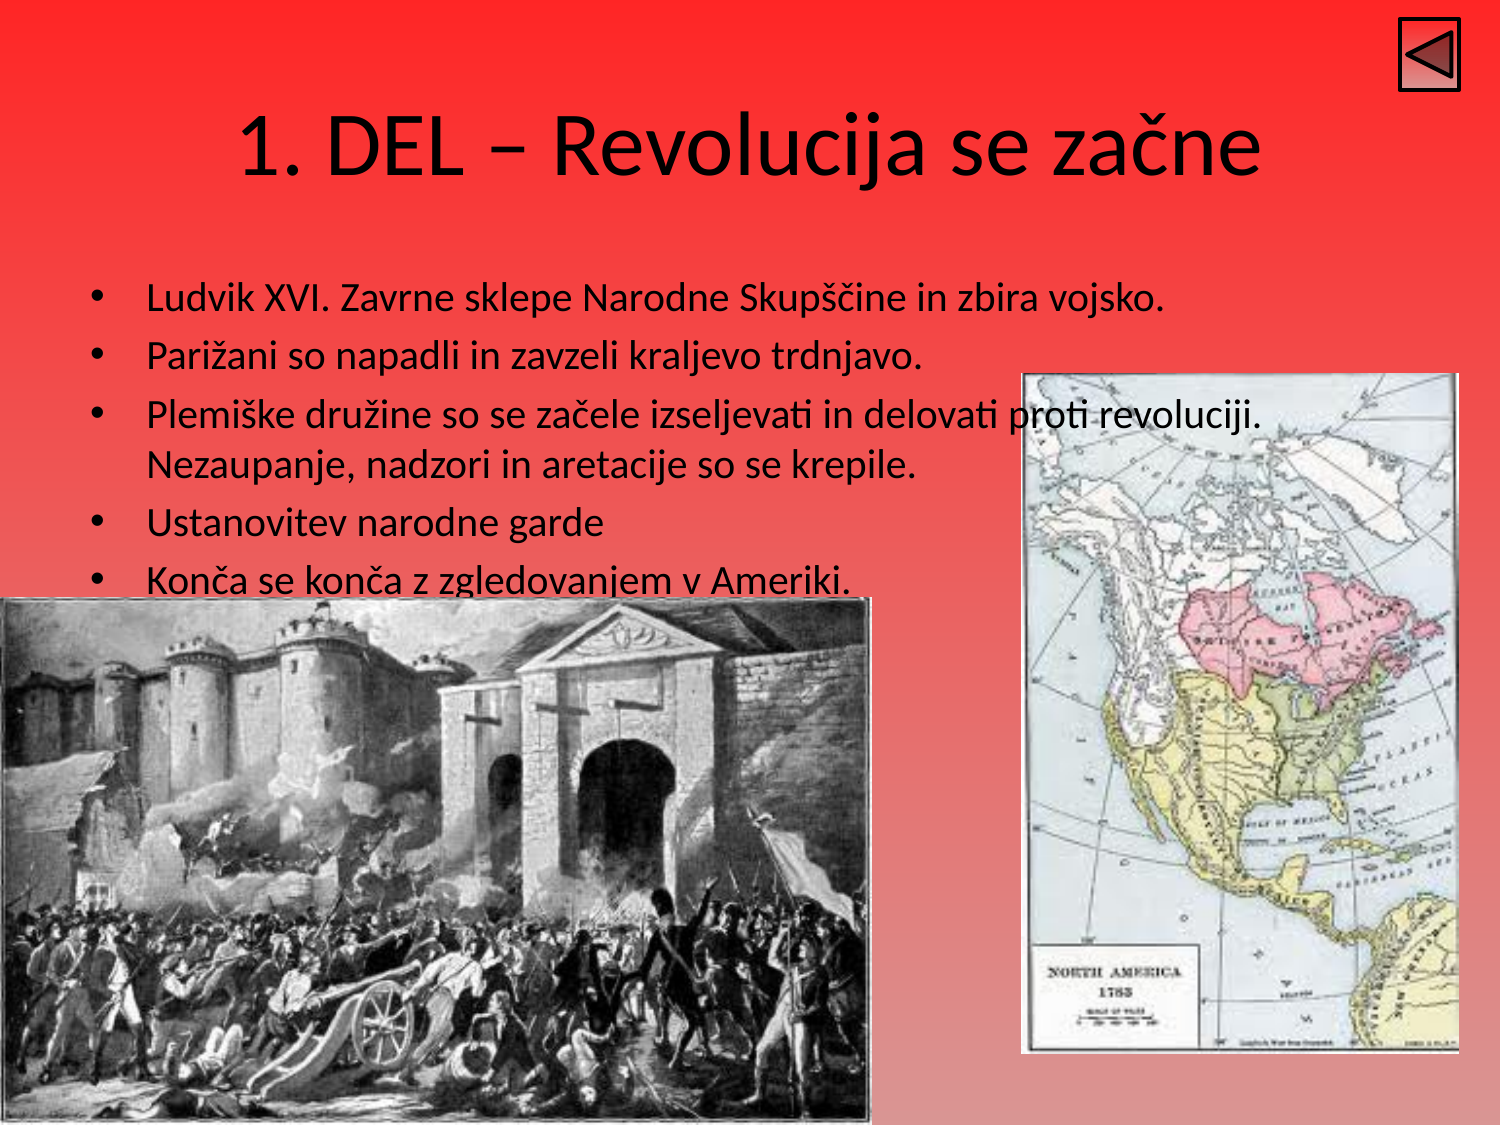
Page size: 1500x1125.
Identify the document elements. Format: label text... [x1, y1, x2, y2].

title 1. DEL – Revolucija se začne [75, 45, 1425, 233]
picture [0, 597, 872, 1125]
text_box [1399, 18, 1459, 91]
list Ludvik XVI. Zavrne sklepe Narodne Skupščine in zbira vojsko. Parižani so napadli in zavzeli kraljevo trdnjavo. Plemiške družine so se začele izseljevati in delovati proti revoluciji. Nezaupanje, nadzori in aretacije so se krepile. Ustanovitev narodne garde Konča se konča z zgledovanjem v Ameriki. [75, 262, 1447, 1024]
picture [1021, 373, 1459, 1054]
